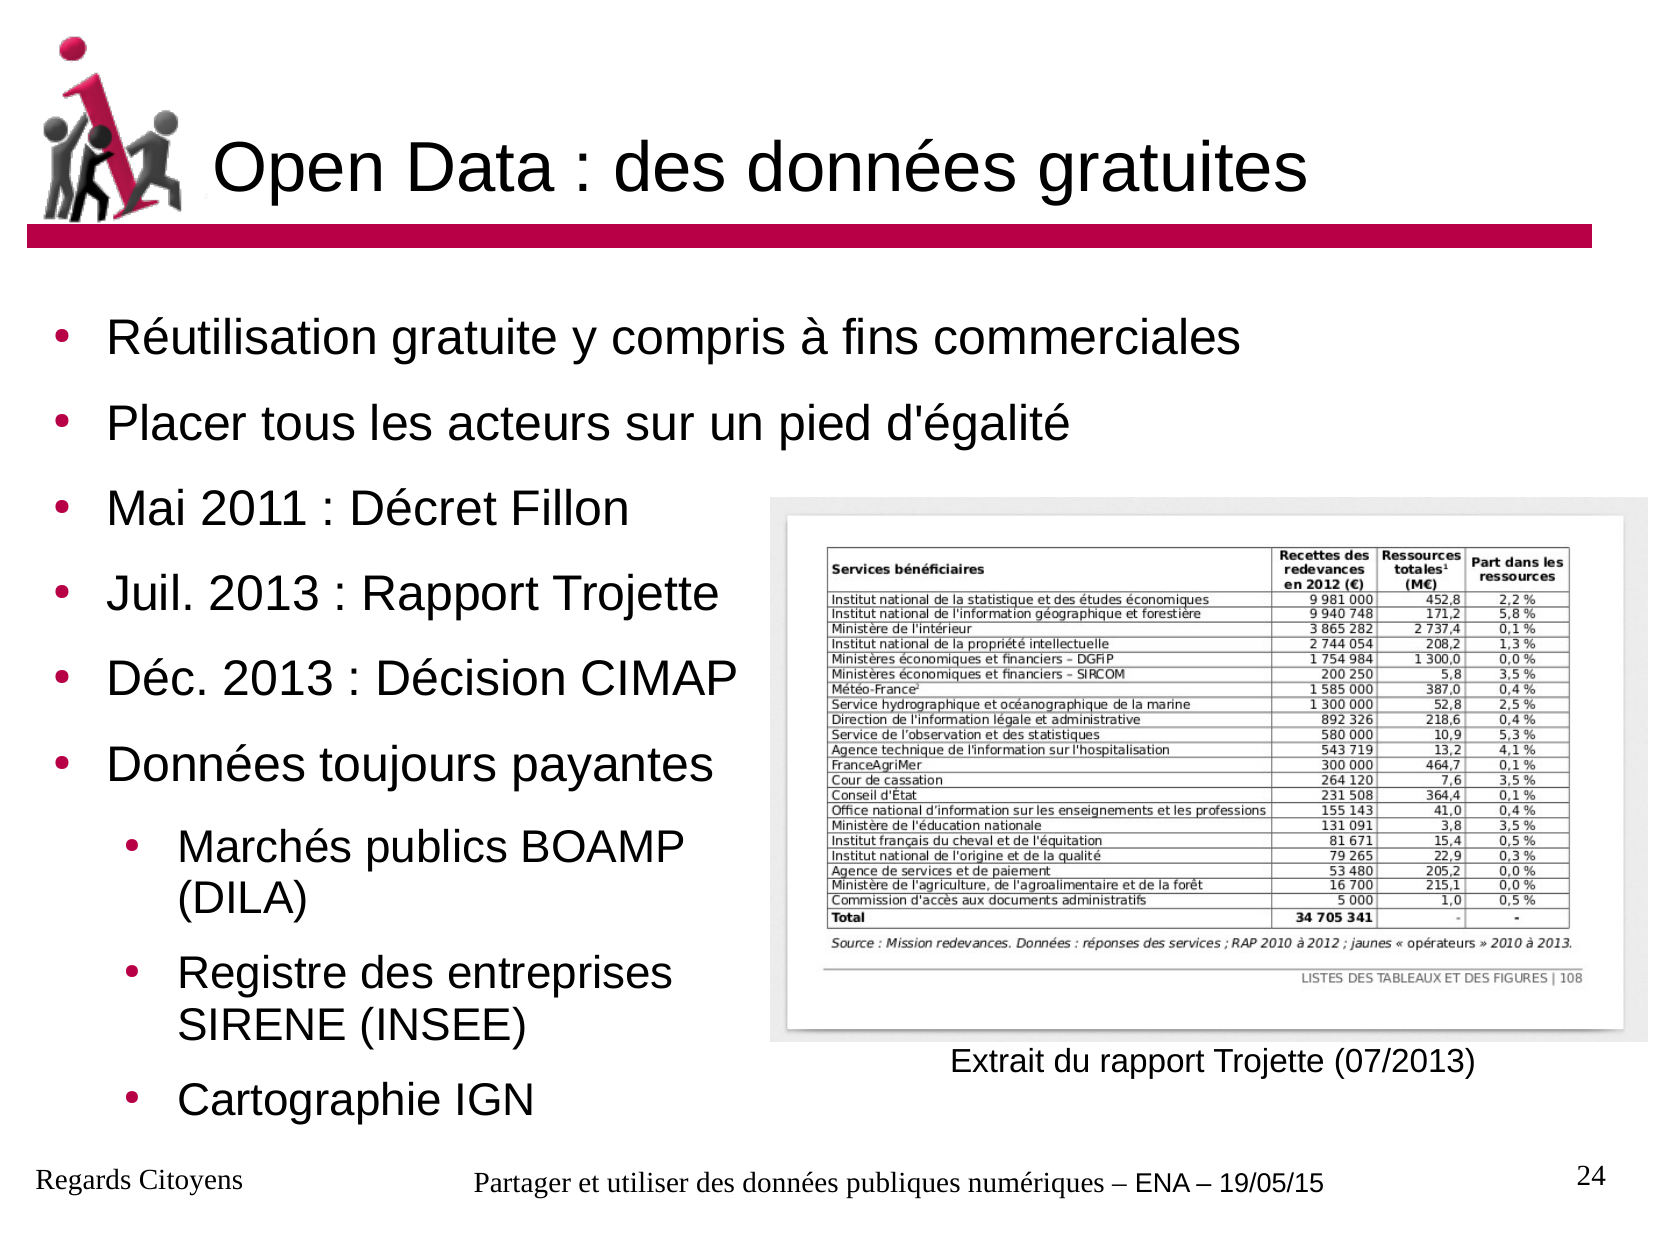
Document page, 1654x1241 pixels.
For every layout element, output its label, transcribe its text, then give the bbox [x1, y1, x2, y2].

list Réutilisation gratuite y compris à fins commerciales Placer tous les acteurs sur un pied d'égalité Mai 2011 : Décret Fillon Juil. 2013 : Rapport Trojette Déc. 2013 : Décision CIMAP Données toujours payantes Marchés publics BOAMP (DILA) Registre des entreprises SIRENE (INSEE) Cartographie IGN [35, 309, 1565, 1129]
text_box Extrait du rapport Trojette (07/2013) [935, 1035, 1507, 1088]
picture [27, 31, 208, 224]
title Open Data : des données gratuites [213, 70, 1648, 264]
picture [770, 497, 1648, 1042]
